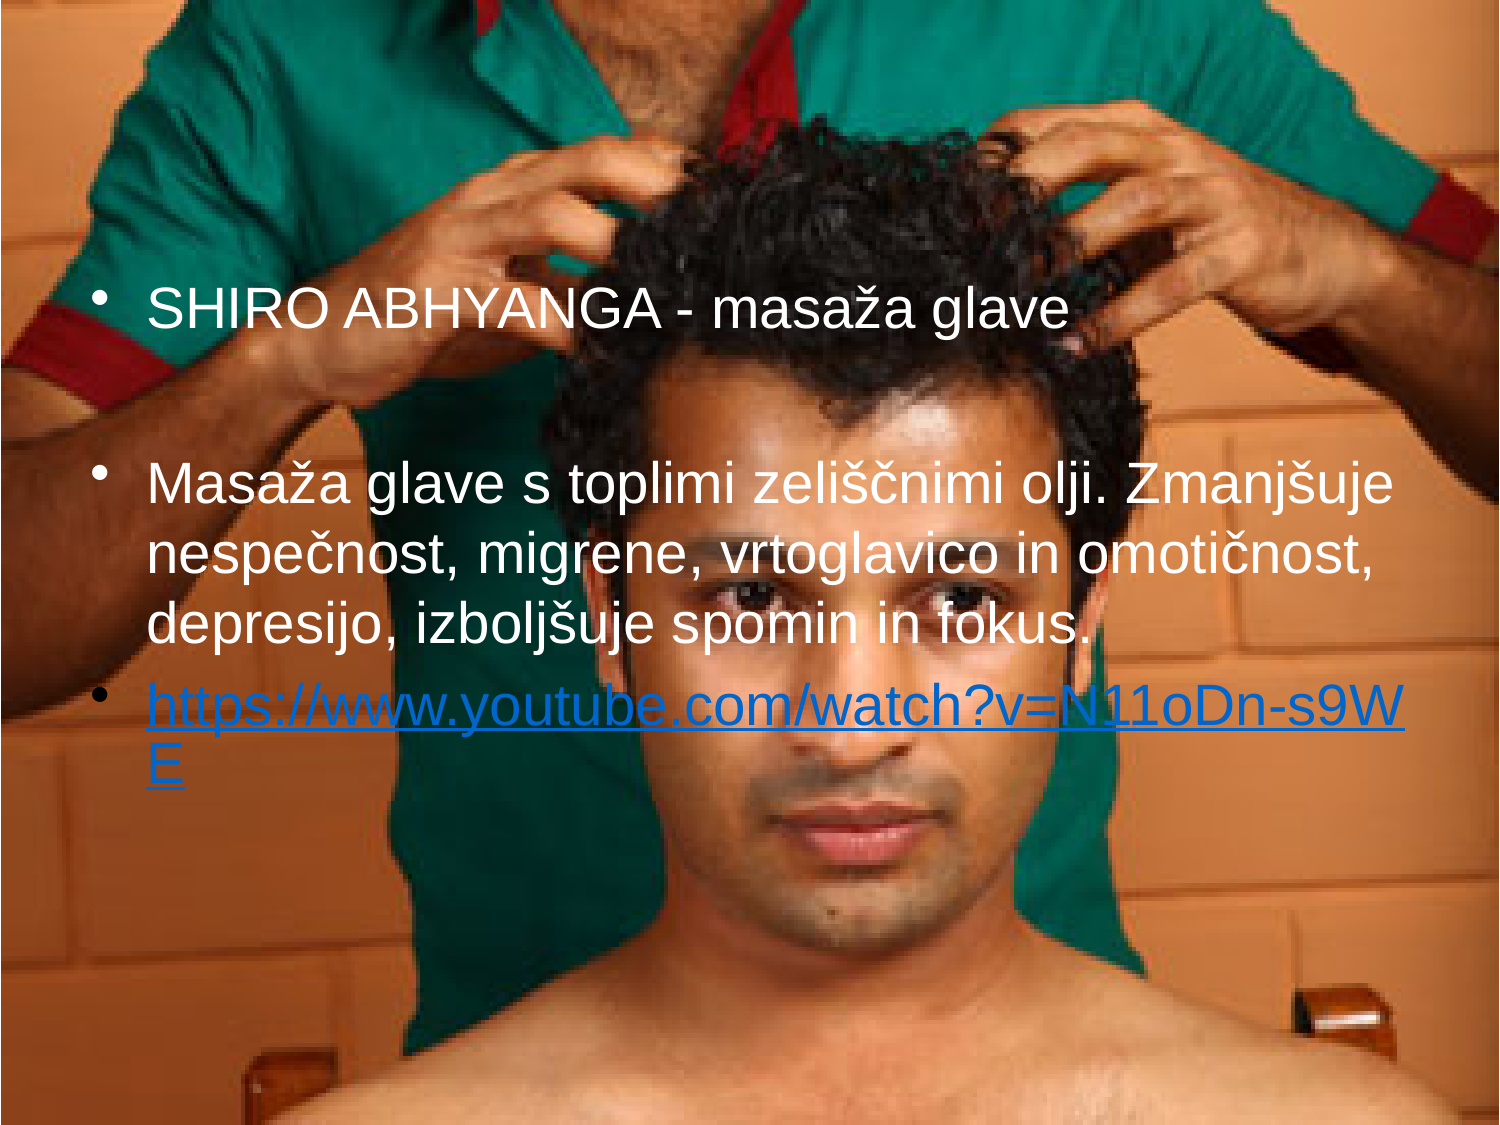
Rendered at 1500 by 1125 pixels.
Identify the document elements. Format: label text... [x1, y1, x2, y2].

list SHIRO ABHYANGA - masaža glave Masaža glave s toplimi zeliščnimi olji. Zmanjšuje nespečnost, migrene, vrtoglavico in omotičnost, depresijo, izboljšuje spomin in fokus. https://www.youtube.com/watch?v=N11oDn-s9WE [75, 262, 1425, 1005]
picture [1, 0, 1499, 1125]
